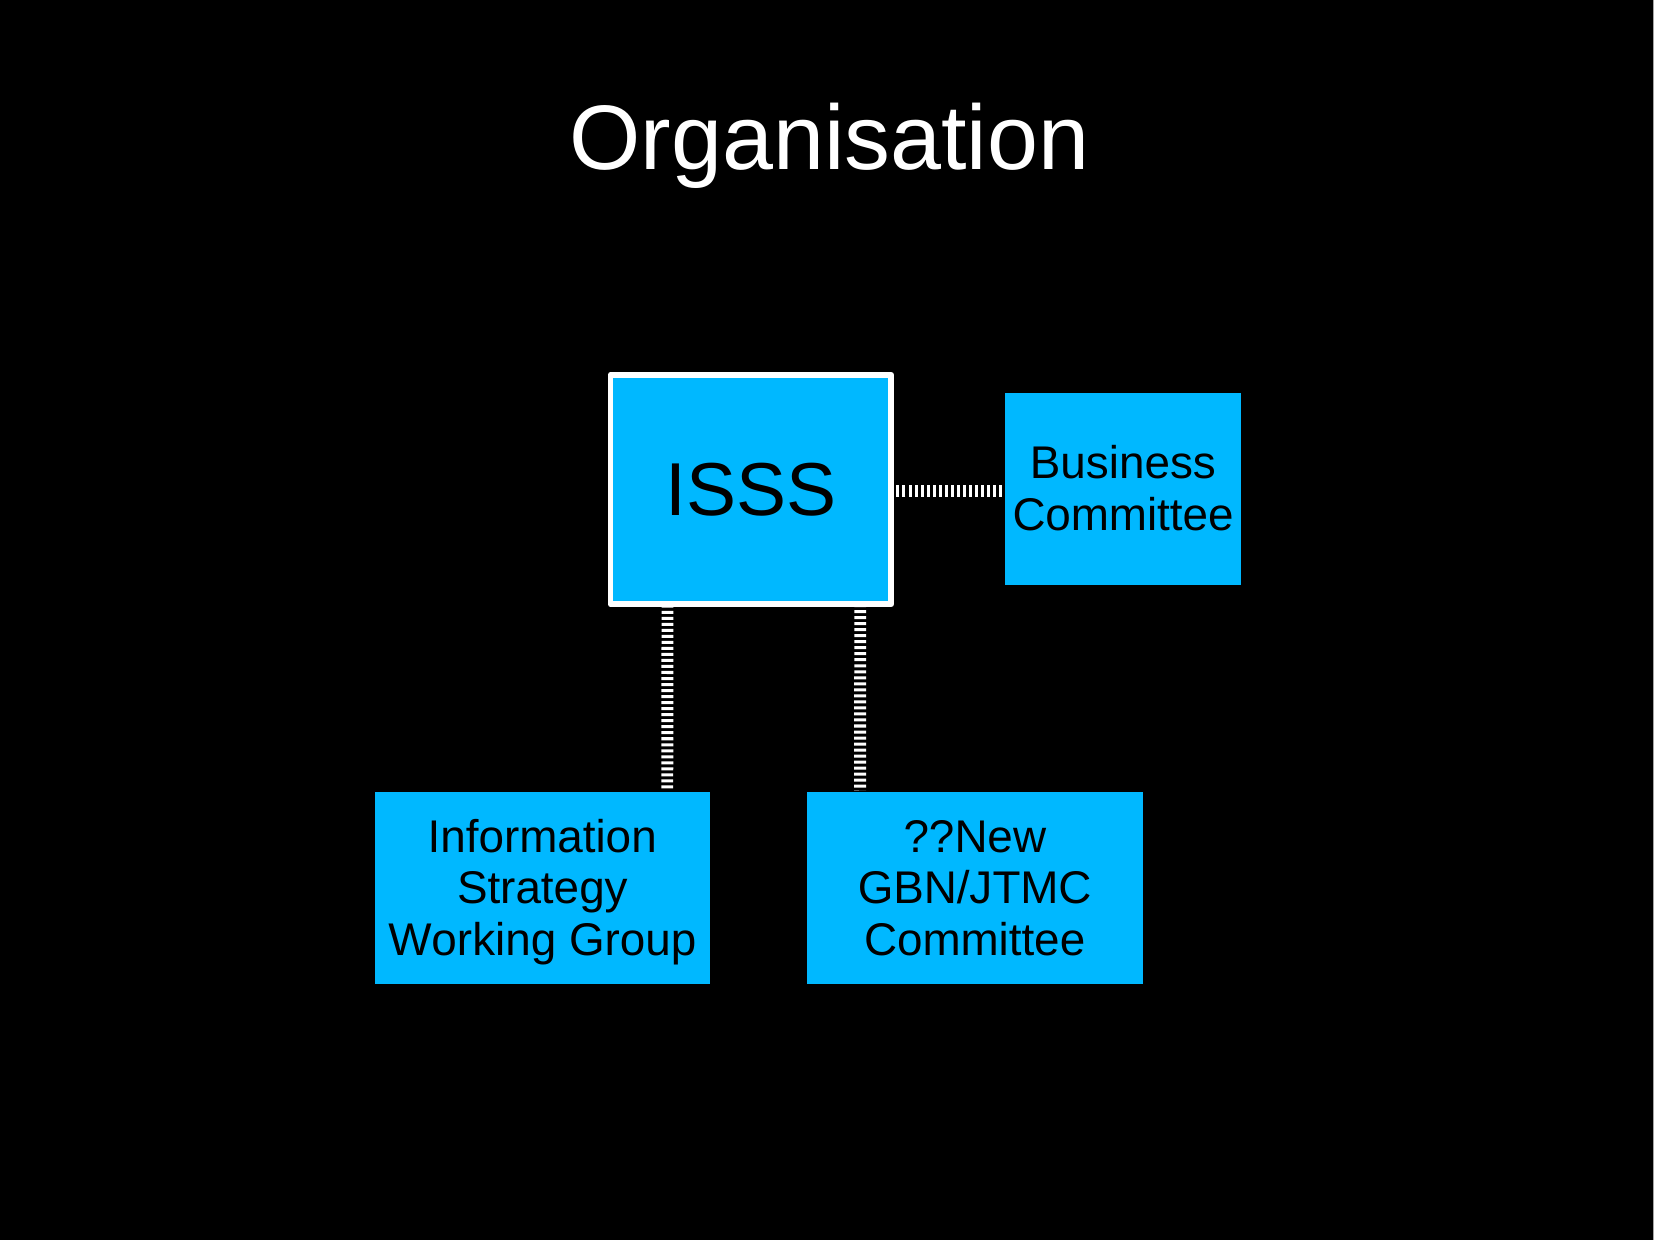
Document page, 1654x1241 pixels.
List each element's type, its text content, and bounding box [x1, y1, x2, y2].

text_box Business Committee [1004, 392, 1242, 586]
title Organisation [123, 34, 1536, 242]
text_box ??New GBN/JTMC Committee [806, 791, 1144, 985]
text_box ISSS [610, 374, 892, 605]
text_box Information Strategy Working Group [374, 791, 711, 985]
